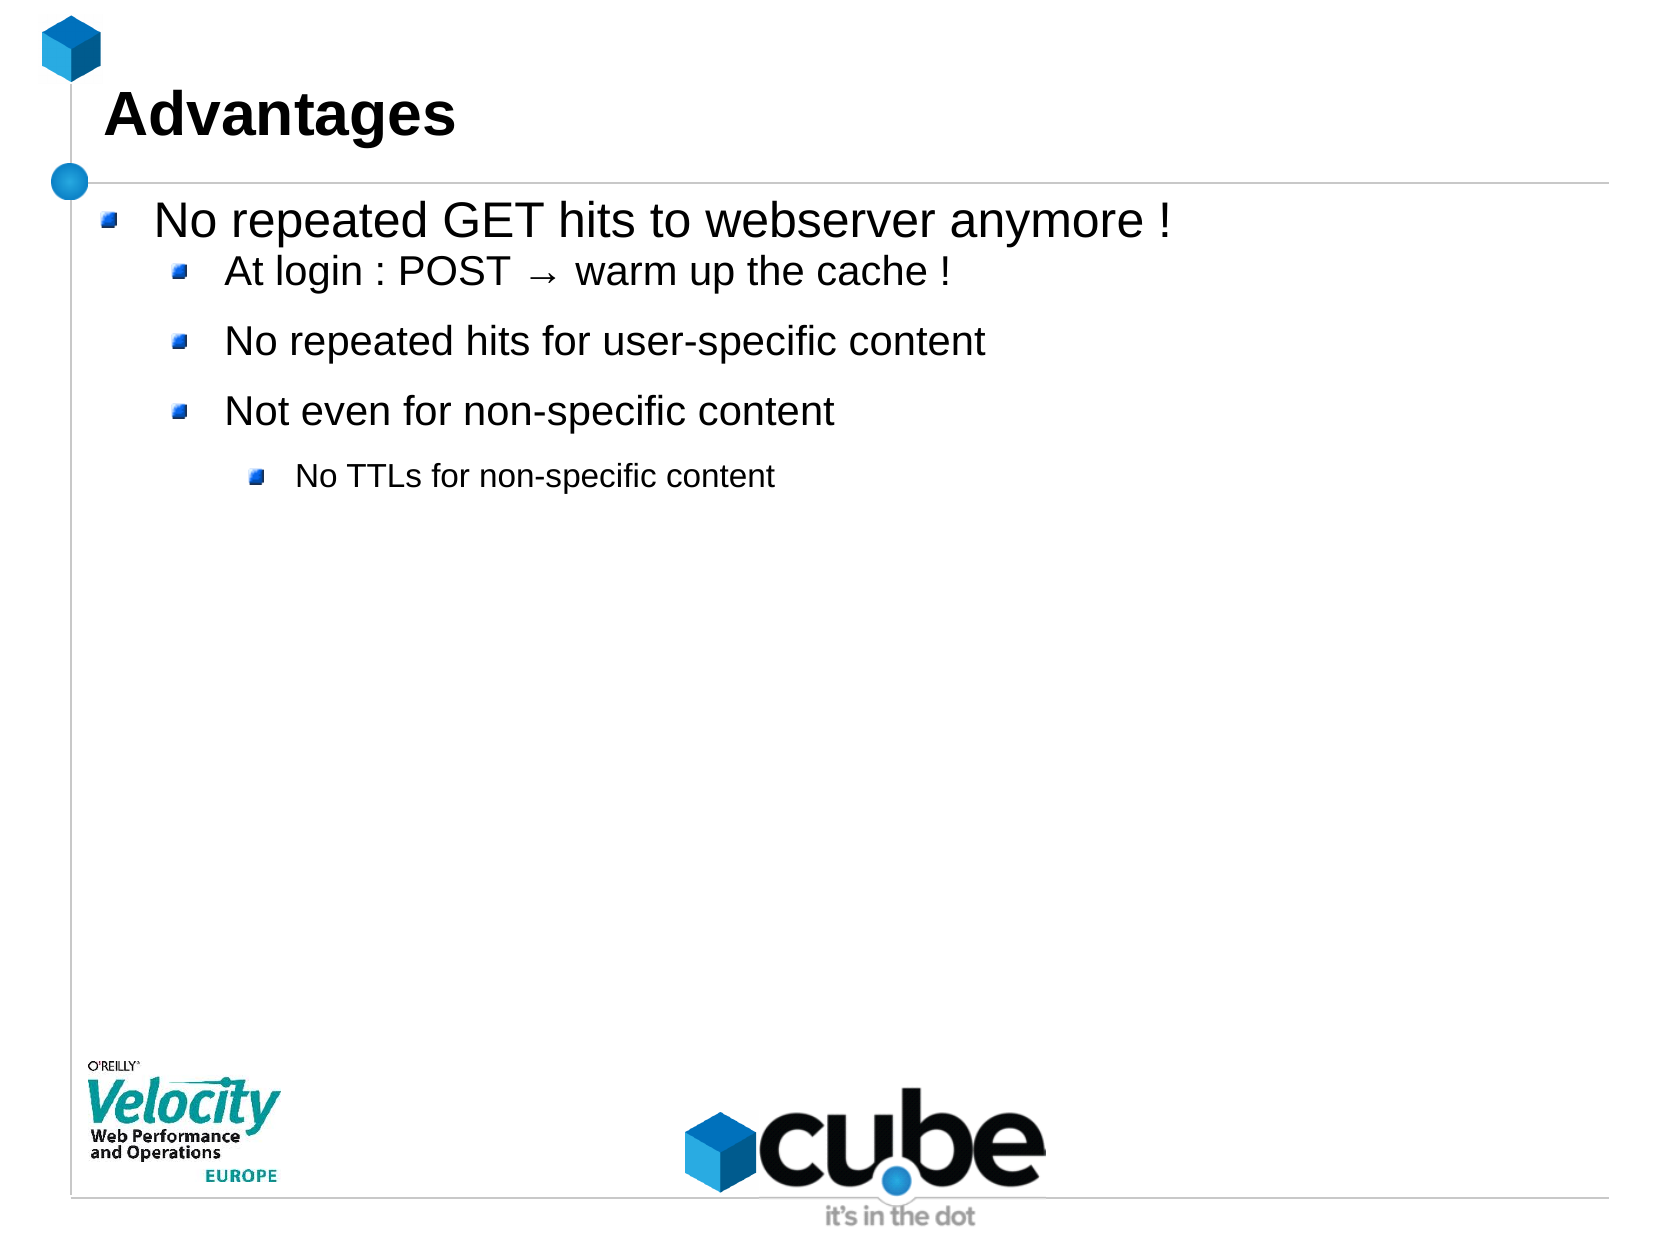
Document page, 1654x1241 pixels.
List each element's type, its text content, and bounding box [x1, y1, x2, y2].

list No repeated GET hits to webserver anymore ! At login : POST → warm up the cache ! No repeated hits for user-specific content Not even for non-specific content No TTLs for non-specific content [82, 191, 1571, 1011]
picture [88, 1061, 281, 1182]
title Advantages [103, 49, 1551, 178]
